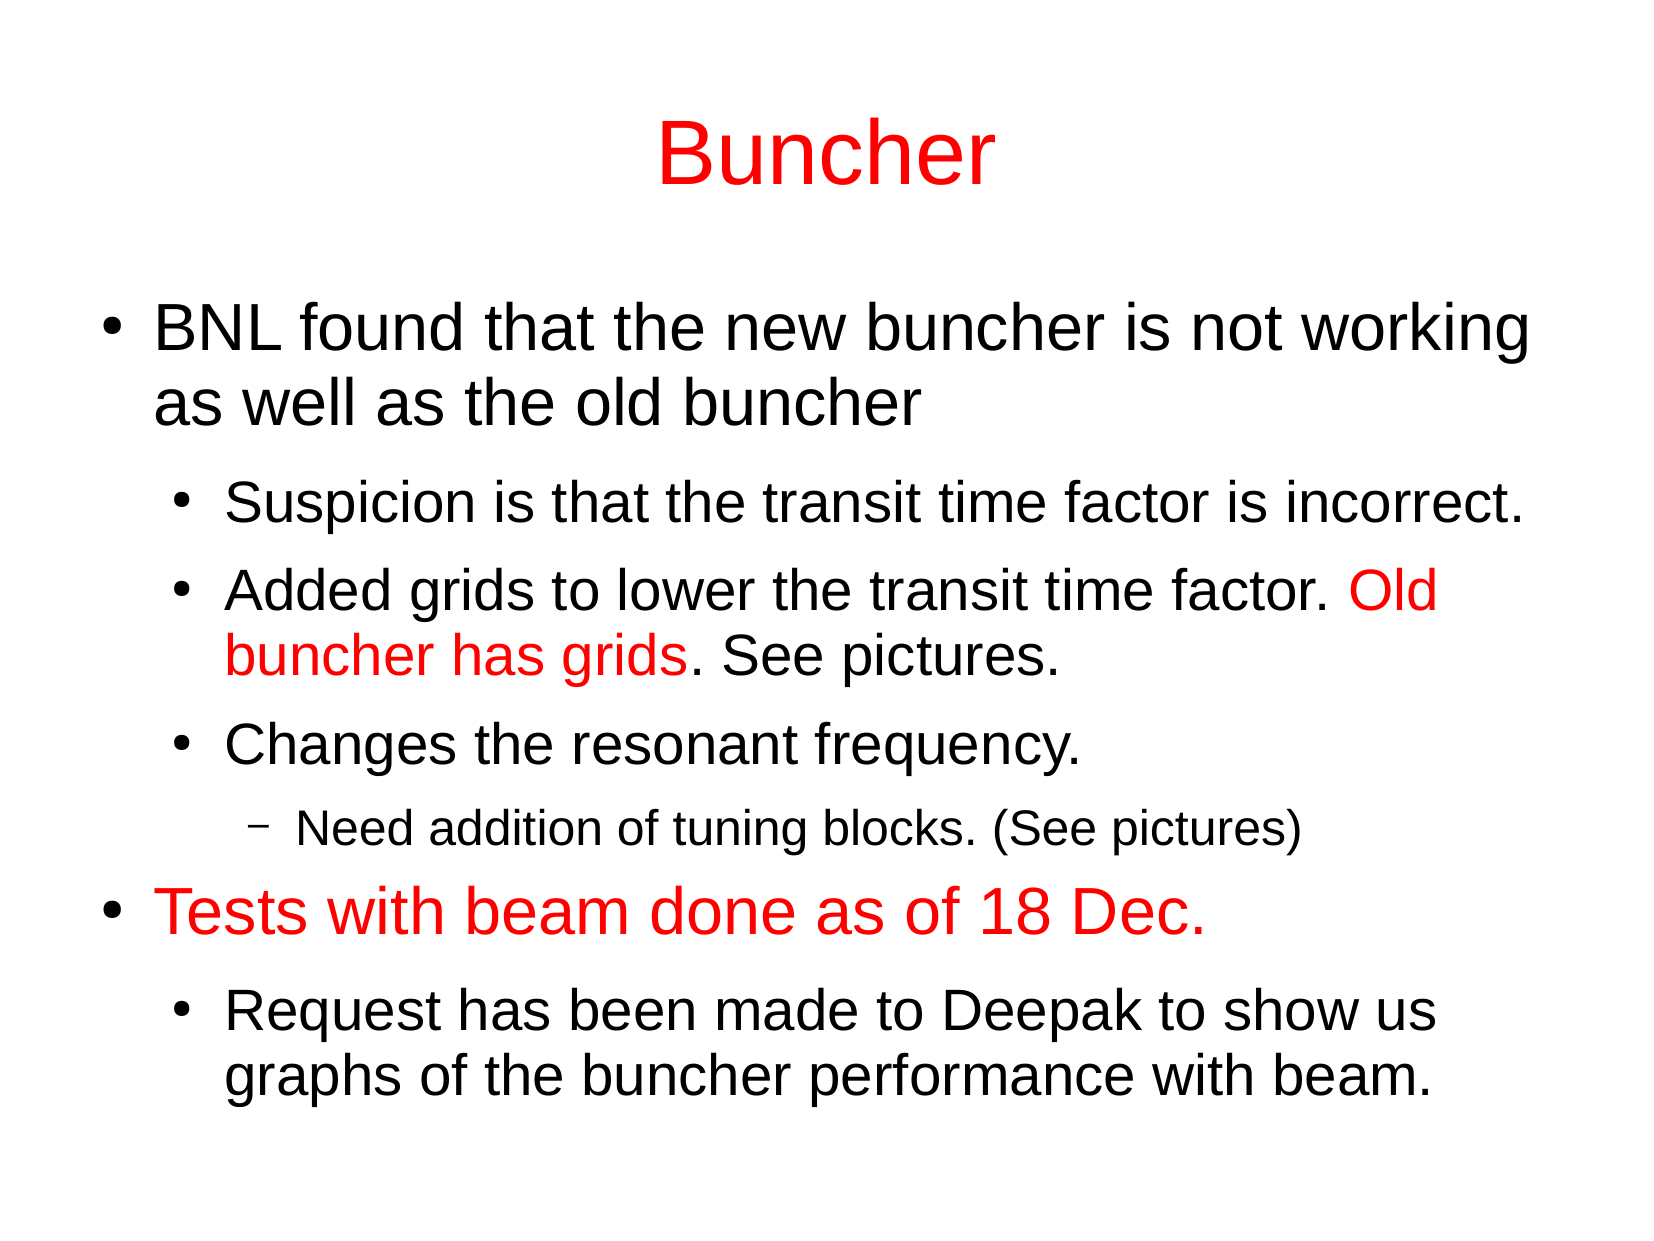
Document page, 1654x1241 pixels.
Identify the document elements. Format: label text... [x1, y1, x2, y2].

list BNL found that the new buncher is not working as well as the old buncher Suspicion is that the transit time factor is incorrect. Added grids to lower the transit time factor. Old buncher has grids. See pictures. Changes the resonant frequency. Need addition of tuning blocks. (See pictures) Tests with beam done as of 18 Dec. Request has been made to Deepak to show us graphs of the buncher performance with beam. [82, 290, 1571, 1108]
title Buncher [82, 49, 1571, 257]
